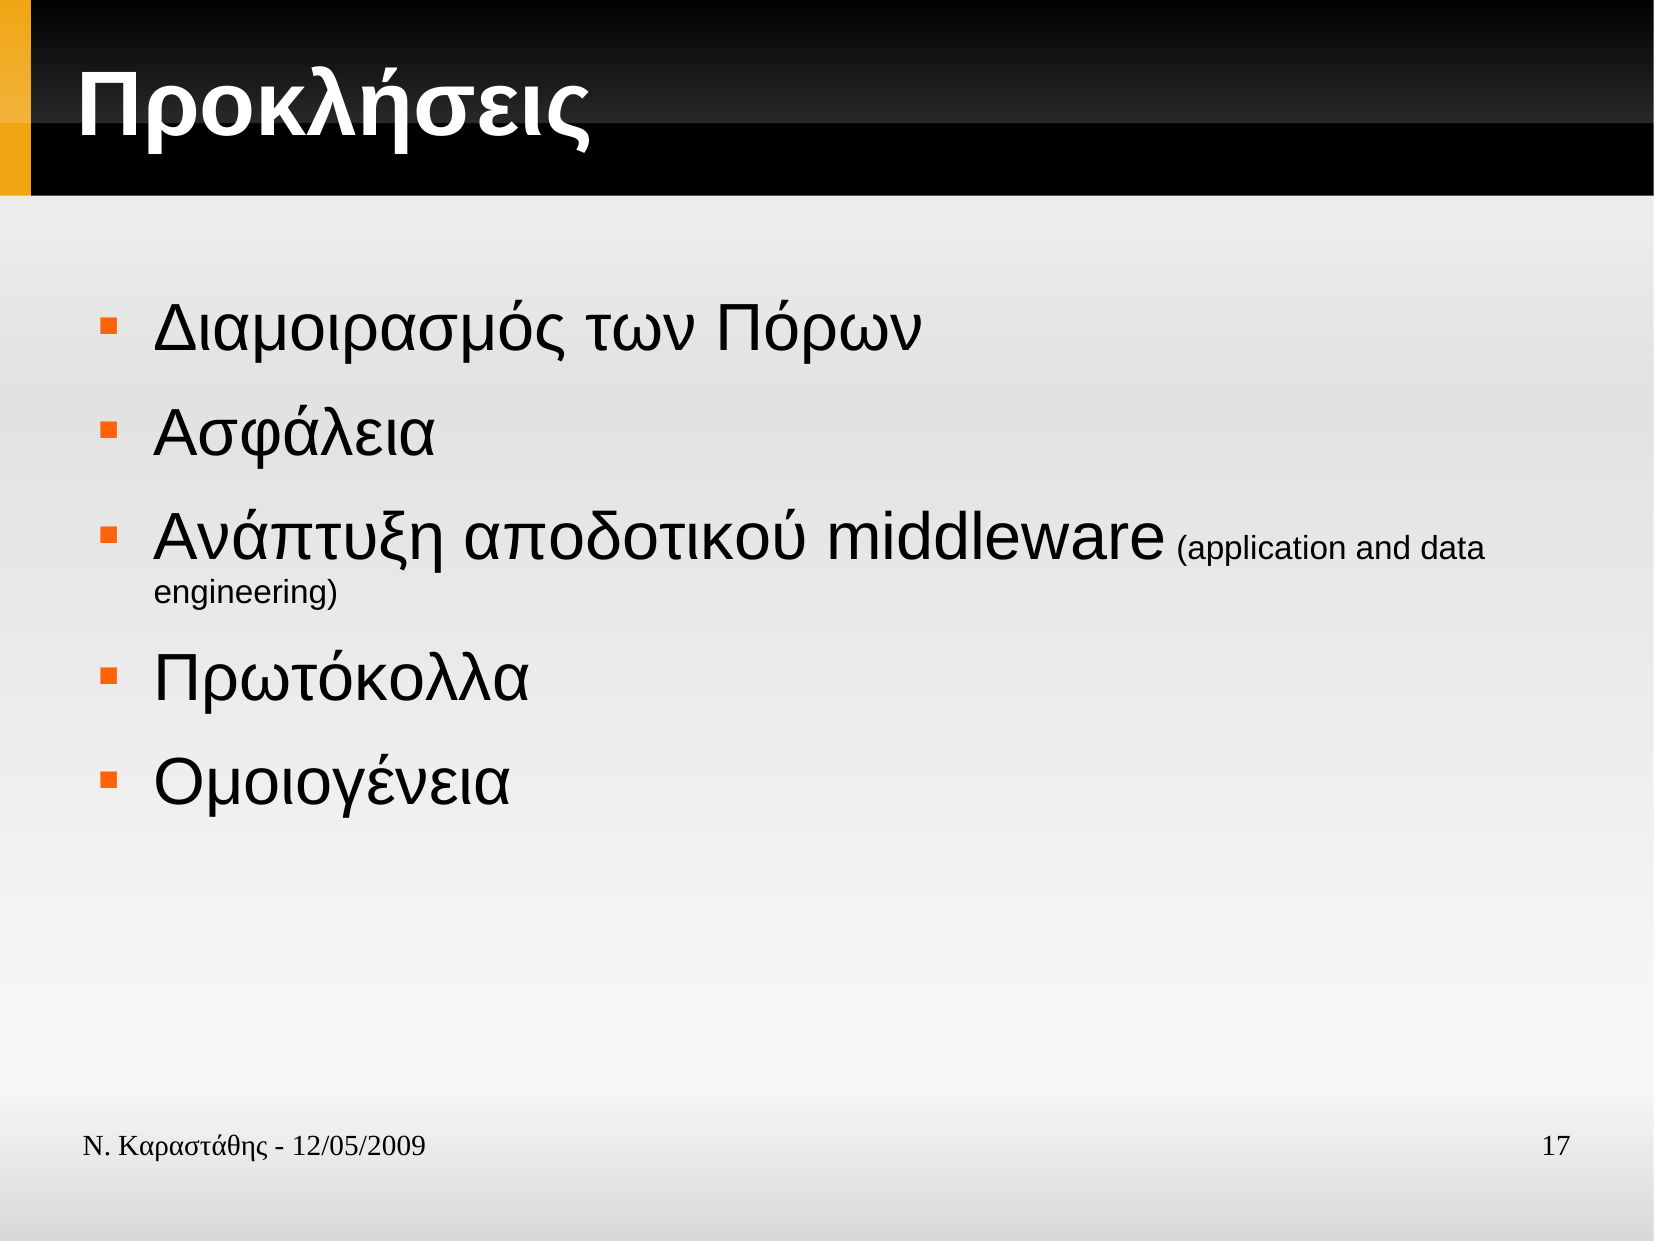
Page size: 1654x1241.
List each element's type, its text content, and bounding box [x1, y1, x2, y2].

list Διαμοιρασμός των Πόρων Ασφάλεια Ανάπτυξη αποδοτικού middleware (application and data engineering) Πρωτόκολλα Ομοιογένεια [82, 290, 1571, 1094]
picture [0, 0, 1654, 1241]
title Προκλήσεις [76, 7, 1565, 200]
